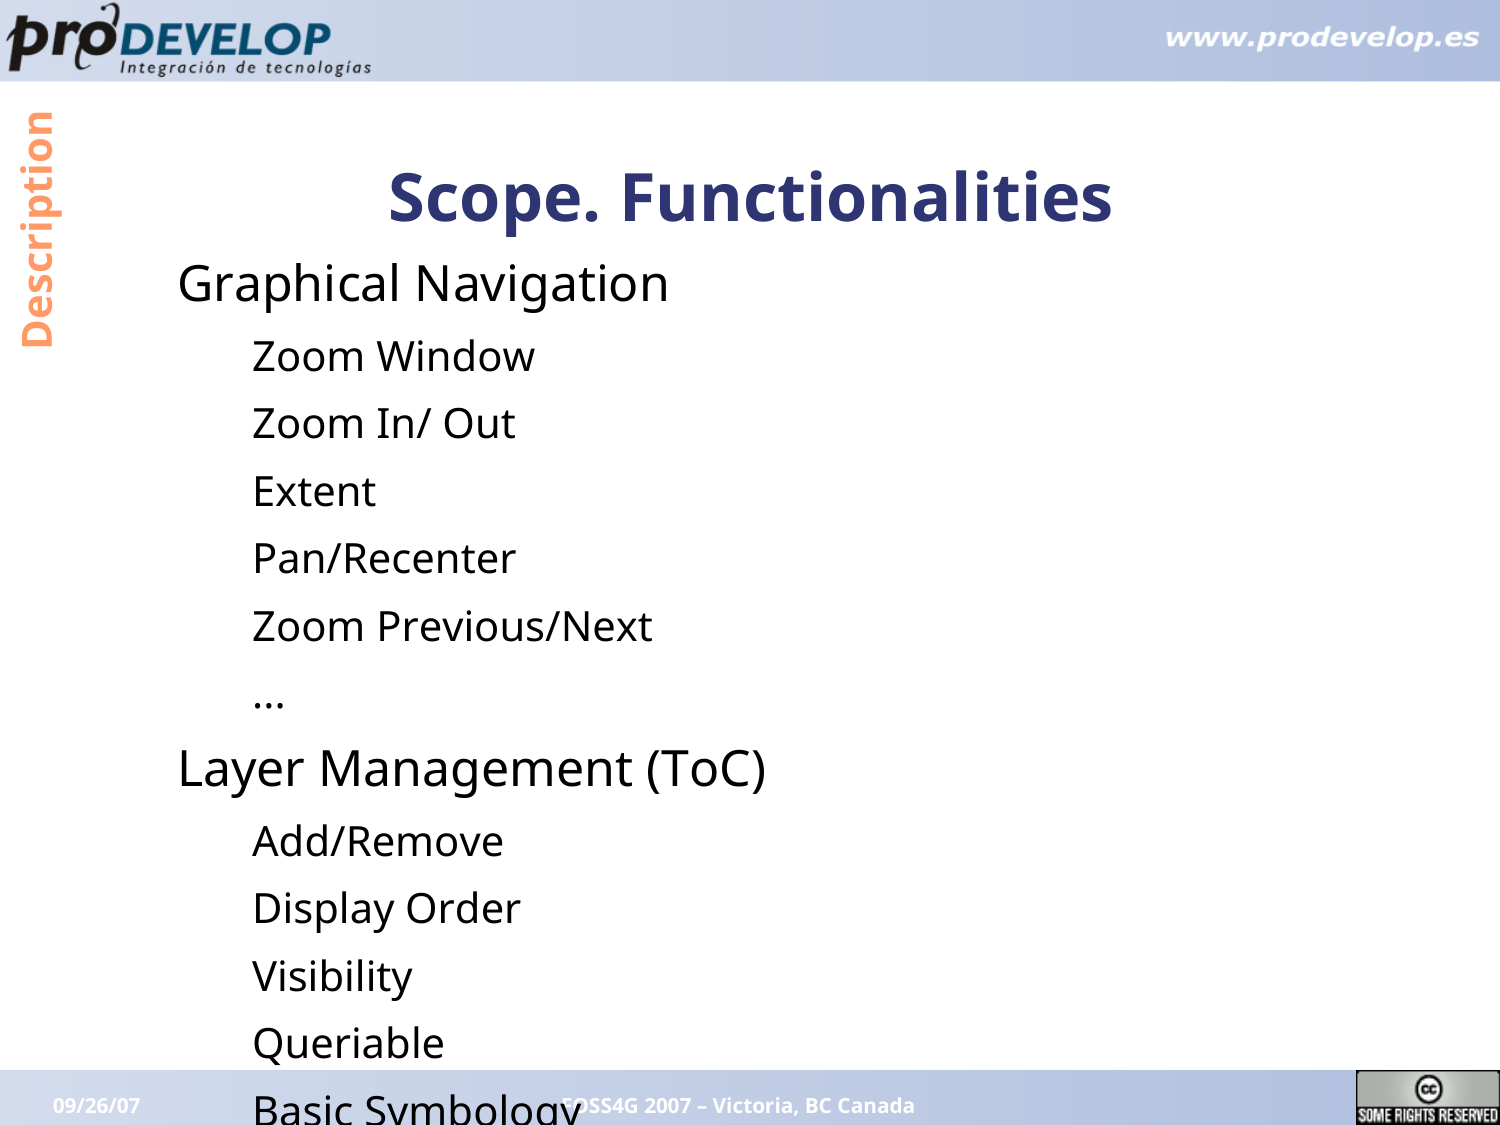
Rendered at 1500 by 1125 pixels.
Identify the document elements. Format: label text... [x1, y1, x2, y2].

list Graphical Navigation Zoom Window Zoom In/ Out Extent Pan/Recenter Zoom Previous/Next ... Layer Management (ToC) Add/Remove Display Order Visibility Queriable Basic Symbology ... [177, 248, 1418, 1125]
title Description [0, 76, 71, 384]
picture [0, 0, 1500, 1125]
title Scope. Functionalities [76, 101, 1427, 290]
